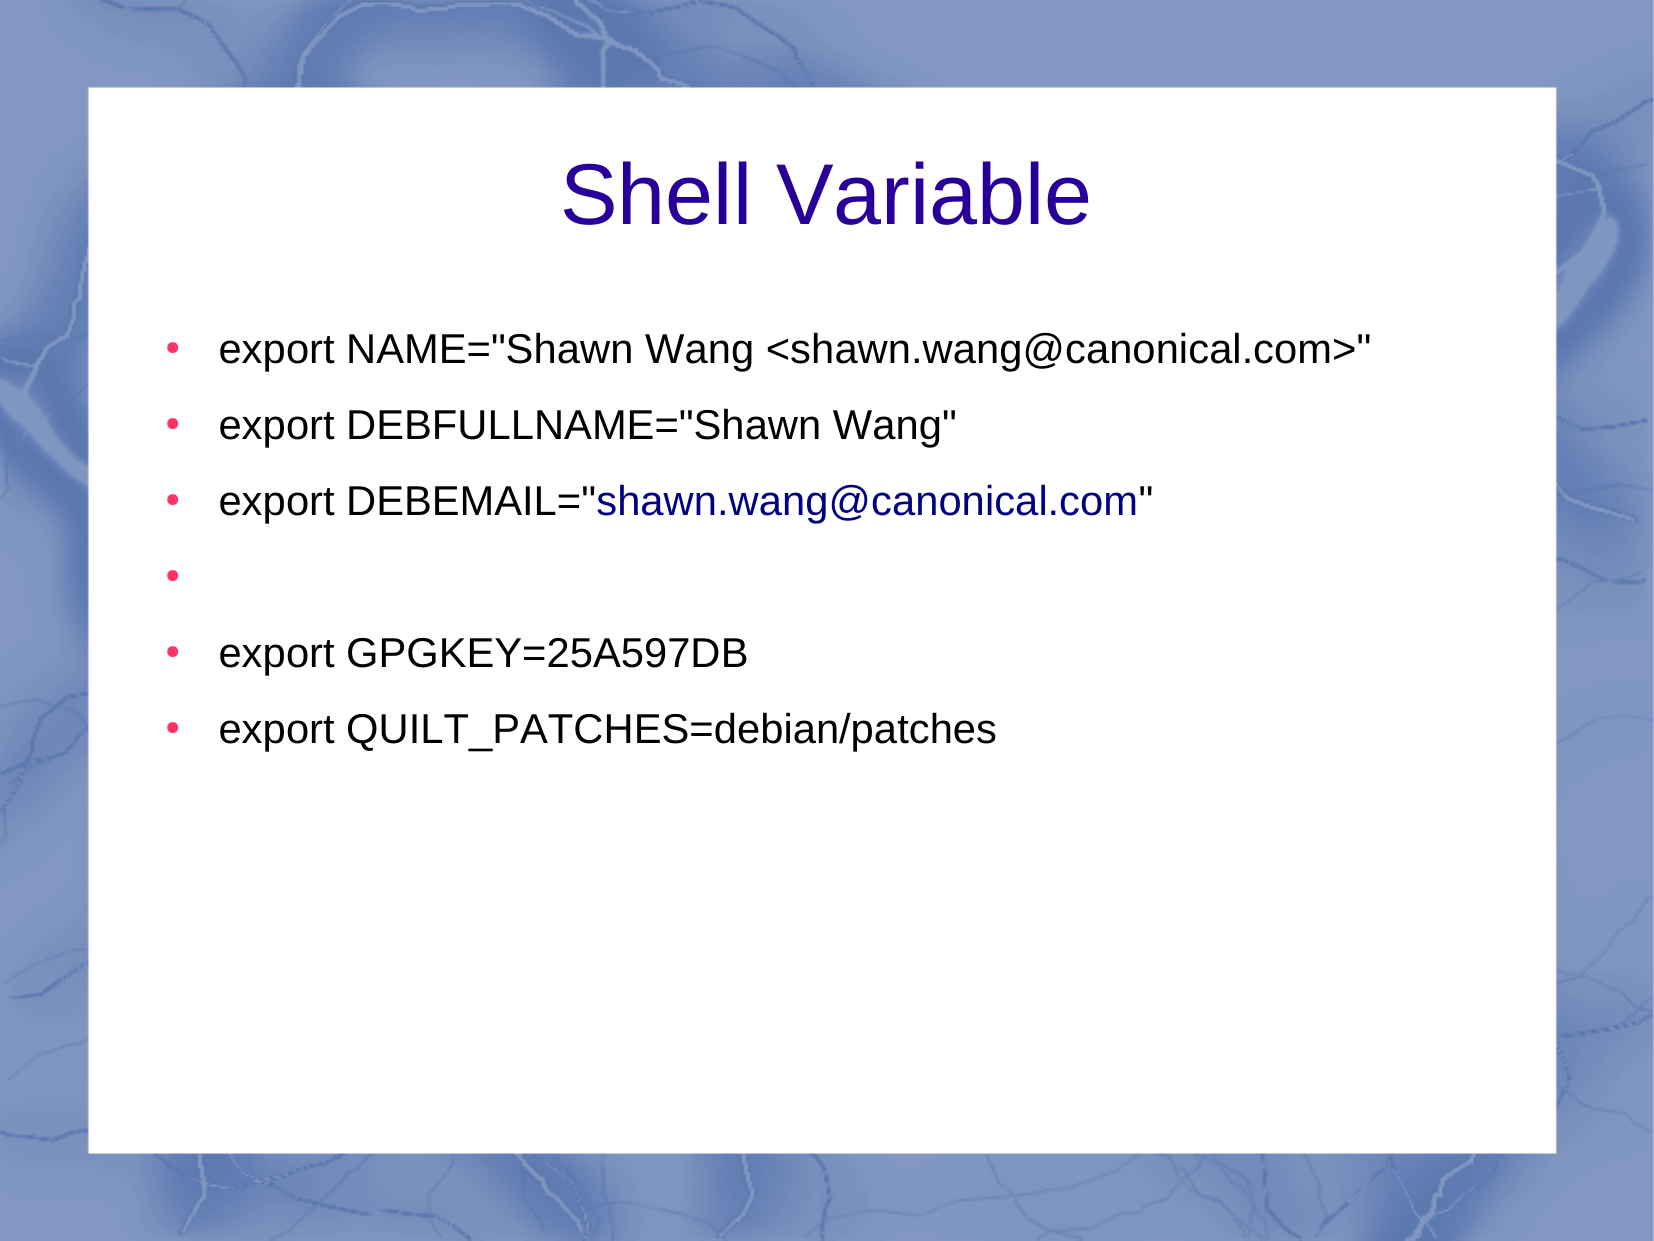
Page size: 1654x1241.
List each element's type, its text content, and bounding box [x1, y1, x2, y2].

title Shell Variable [118, 90, 1536, 298]
list export NAME="Shawn Wang <shawn.wang@canonical.com>" export DEBFULLNAME="Shawn Wang" export DEBEMAIL="shawn.wang@canonical.com" export GPGKEY=25A597DB export QUILT_PATCHES=debian/patches [147, 325, 1506, 1045]
picture [0, 0, 1654, 1241]
